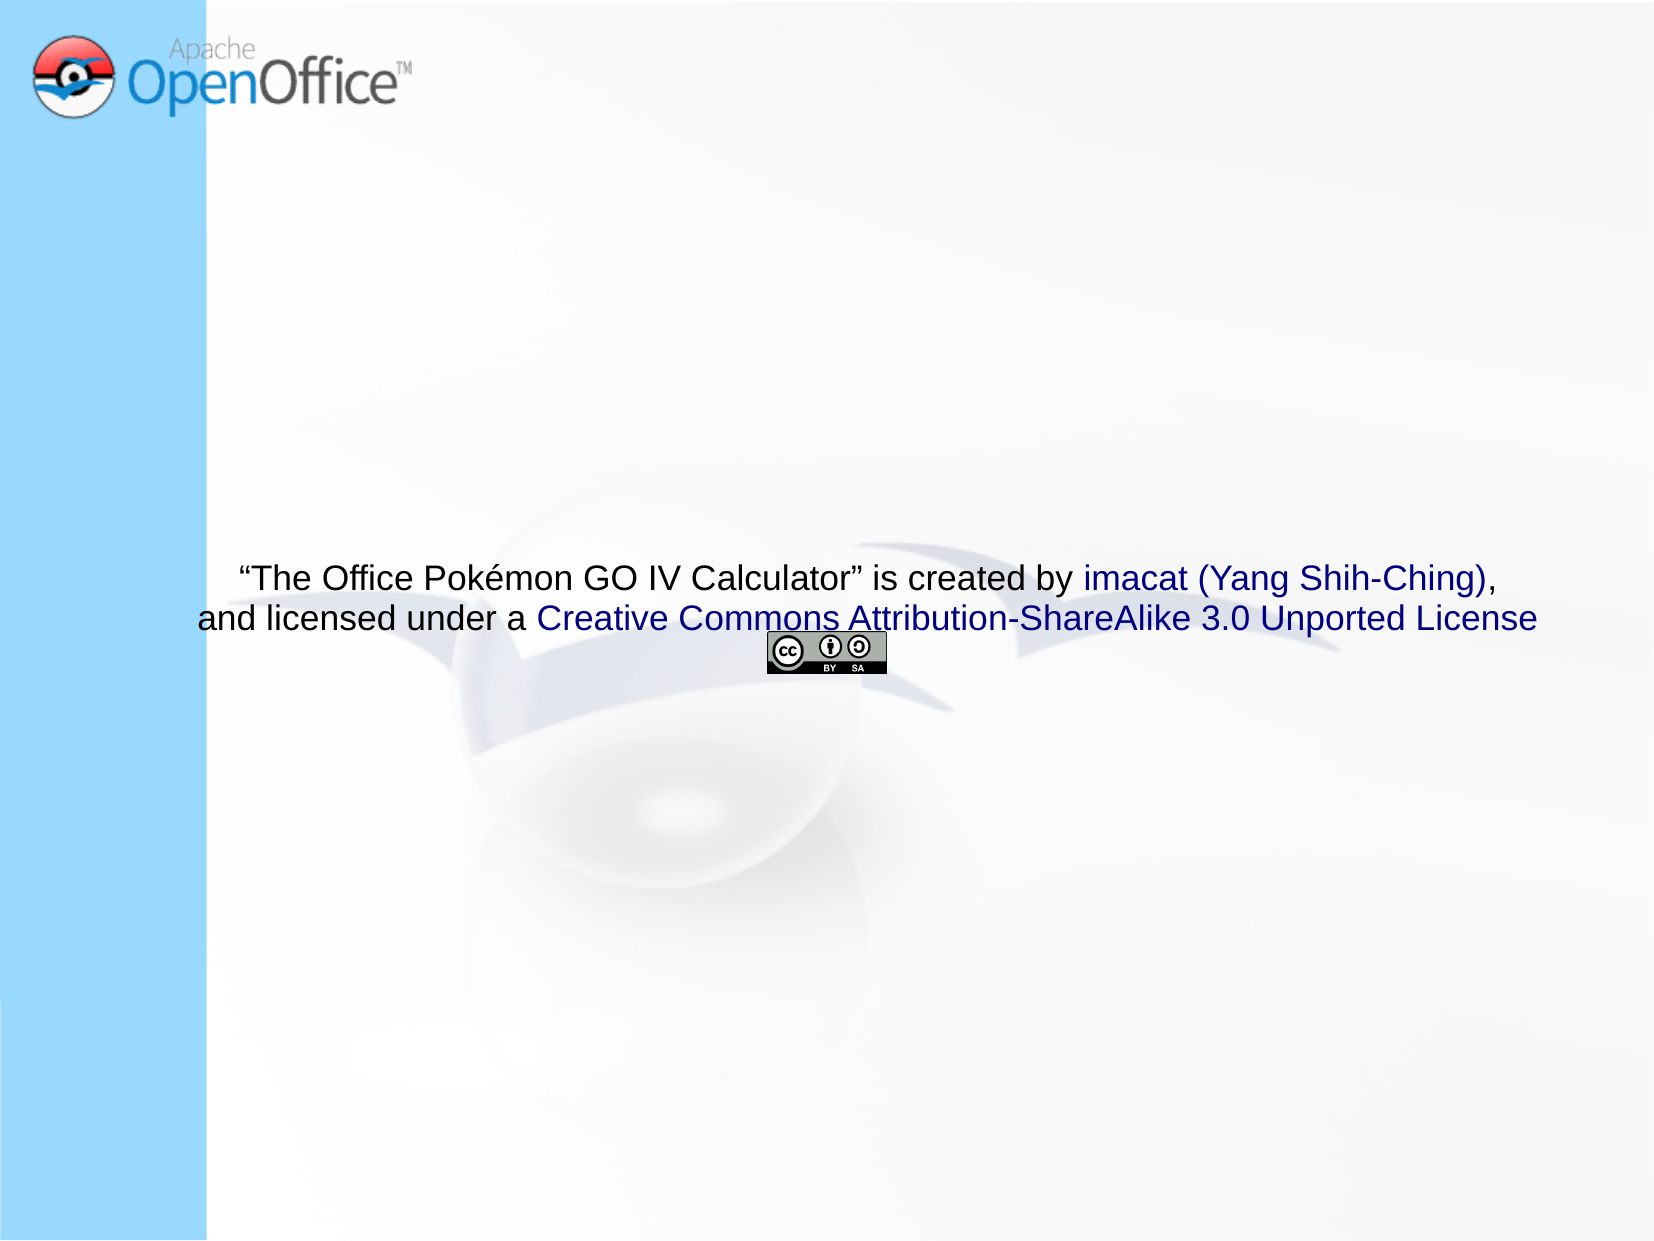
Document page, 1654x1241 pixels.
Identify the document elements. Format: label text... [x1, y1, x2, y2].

subtitle “The Office Pokémon GO IV Calculator” is created by imacat (Yang Shih-Ching), and licensed under a Creative Commons Attribution-ShareAlike 3.0 Unported License [165, 108, 1571, 1168]
picture [31, 2, 1654, 1241]
picture [767, 631, 887, 674]
